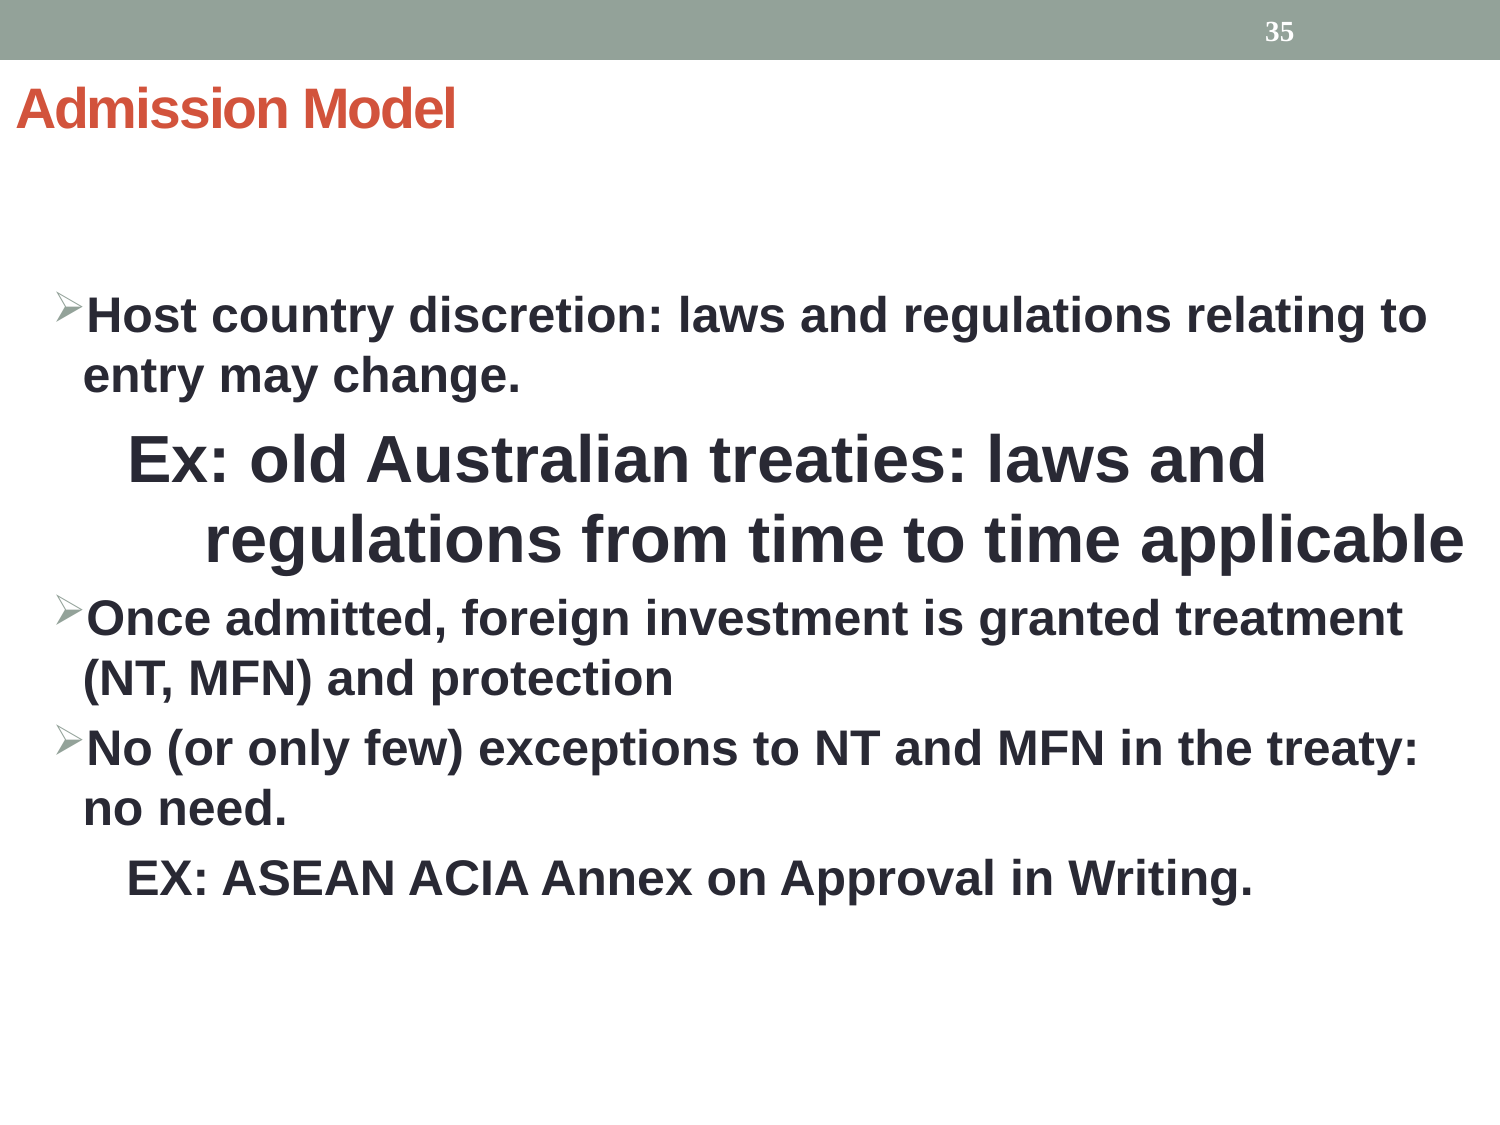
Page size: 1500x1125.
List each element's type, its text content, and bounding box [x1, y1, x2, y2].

title Admission Model [0, 63, 1500, 148]
list Host country discretion: laws and regulations relating to entry may change. Ex: old Australian treaties: laws and regulations from time to time applicable Once admitted, foreign investment is granted treatment (NT, MFN) and protection No (or only few) exceptions to NT and MFN in the treaty: no need. EX: ASEAN ACIA Annex on Approval in Writing. [37, 275, 1500, 1025]
slide_number <編號> [1250, 3, 1425, 57]
